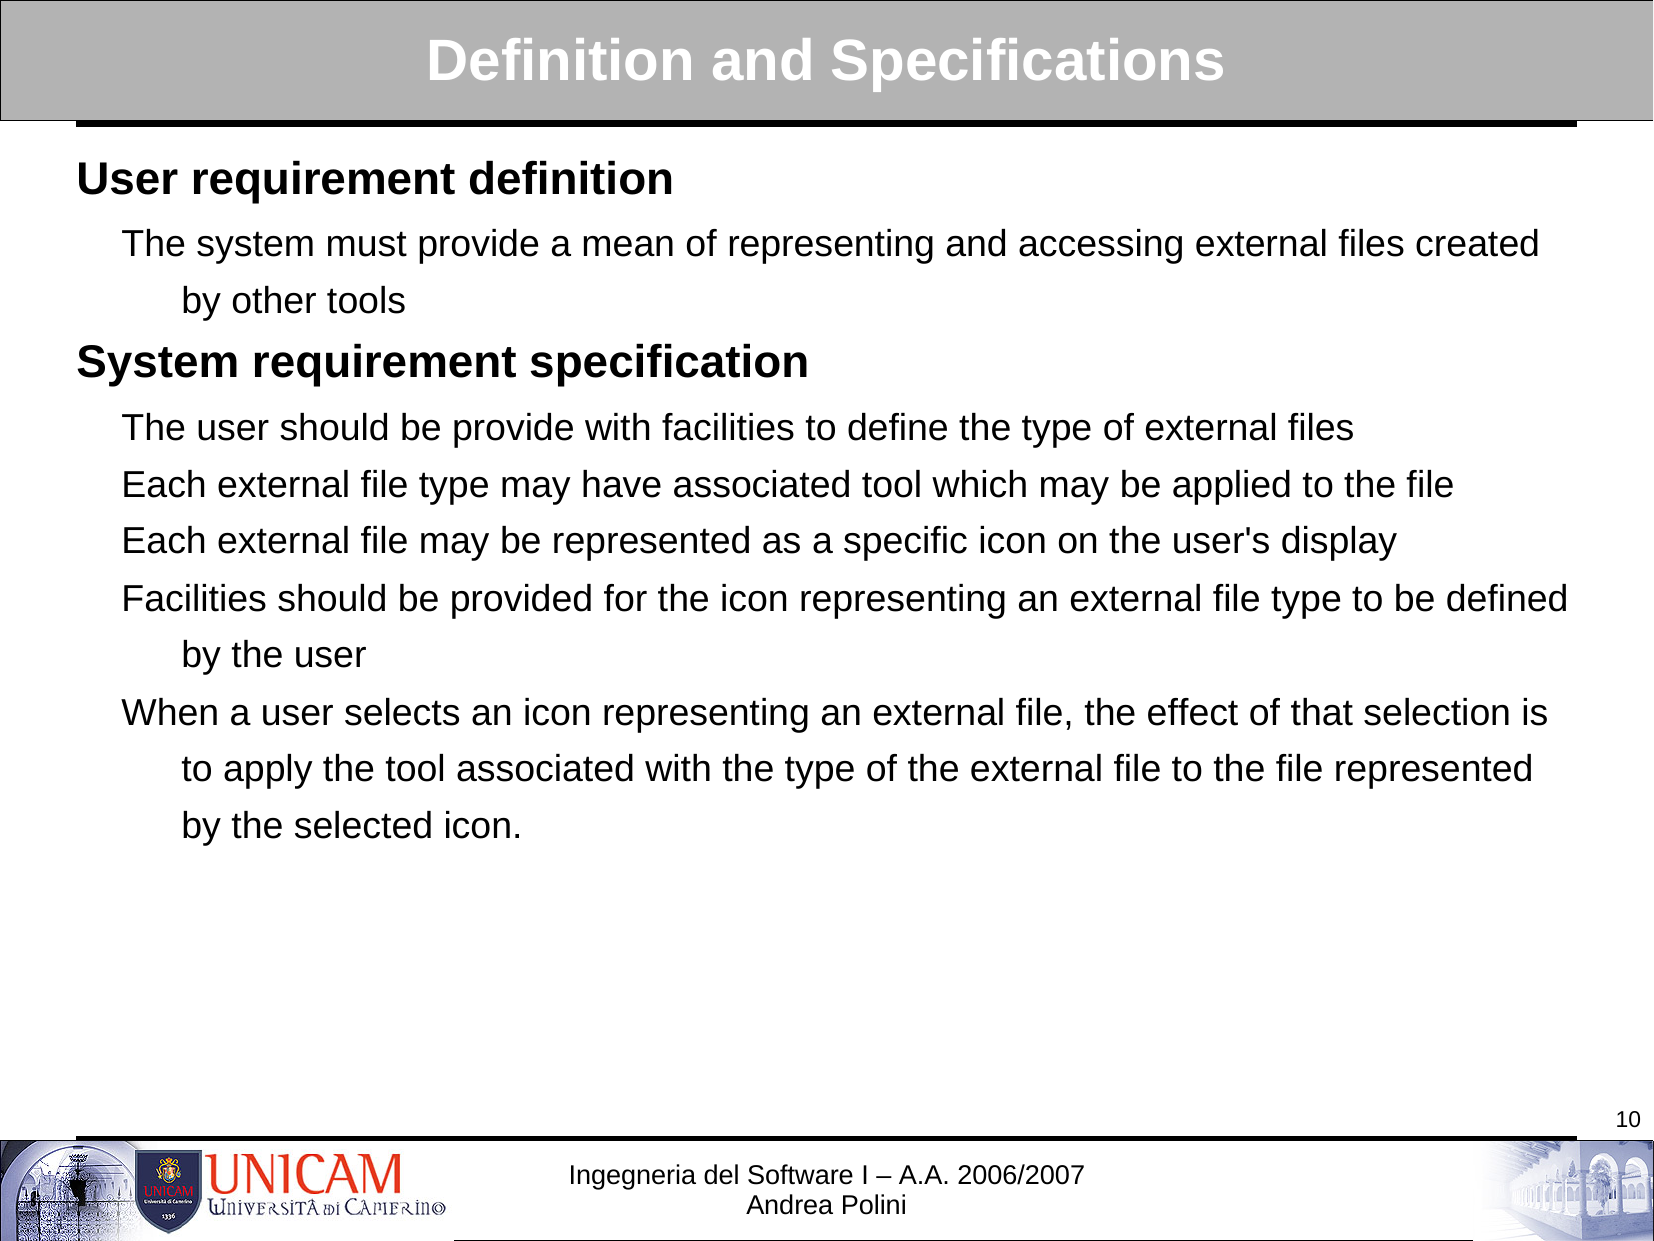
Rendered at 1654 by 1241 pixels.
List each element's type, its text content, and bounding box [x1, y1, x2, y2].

list User requirement definition The system must provide a mean of representing and accessing external files created by other tools System requirement specification The user should be provide with facilities to define the type of external files Each external file type may have associated tool which may be applied to the file Each external file may be represented as a specific icon on the user's display Facilities should be provided for the icon representing an external file type to be defined by the user When a user selects an icon representing an external file, the effect of that selection is to apply the tool associated with the type of the external file to the file represented by the selected icon. [76, 152, 1577, 1036]
picture [0, 1141, 454, 1241]
picture [1473, 1141, 1654, 1241]
title Definition and Specifications [0, 0, 1653, 121]
